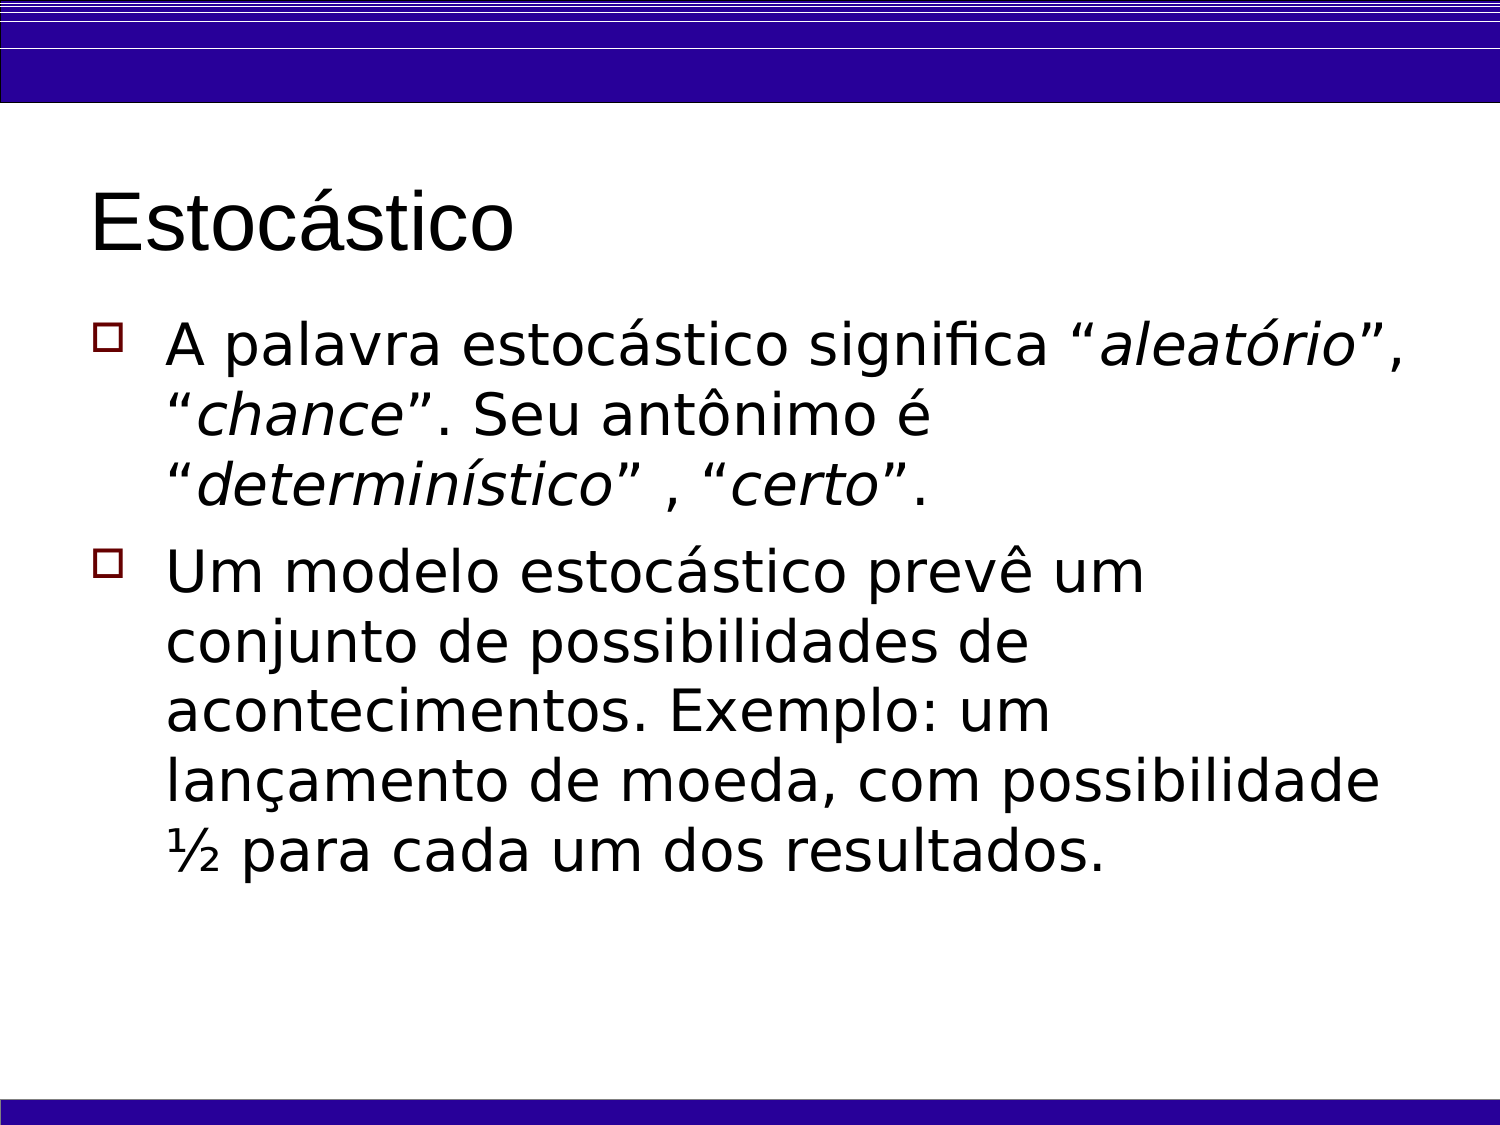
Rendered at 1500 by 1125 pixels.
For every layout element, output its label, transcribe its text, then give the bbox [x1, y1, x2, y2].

list A palavra estocástico significa “aleatório”, “chance”. Seu antônimo é “determinístico” , “certo”. Um modelo estocástico prevê um conjunto de possibilidades de acontecimentos. Exemplo: um lançamento de moeda, com possibilidade ½ para cada um dos resultados. [75, 299, 1426, 1006]
title Estocástico [75, 87, 1426, 275]
